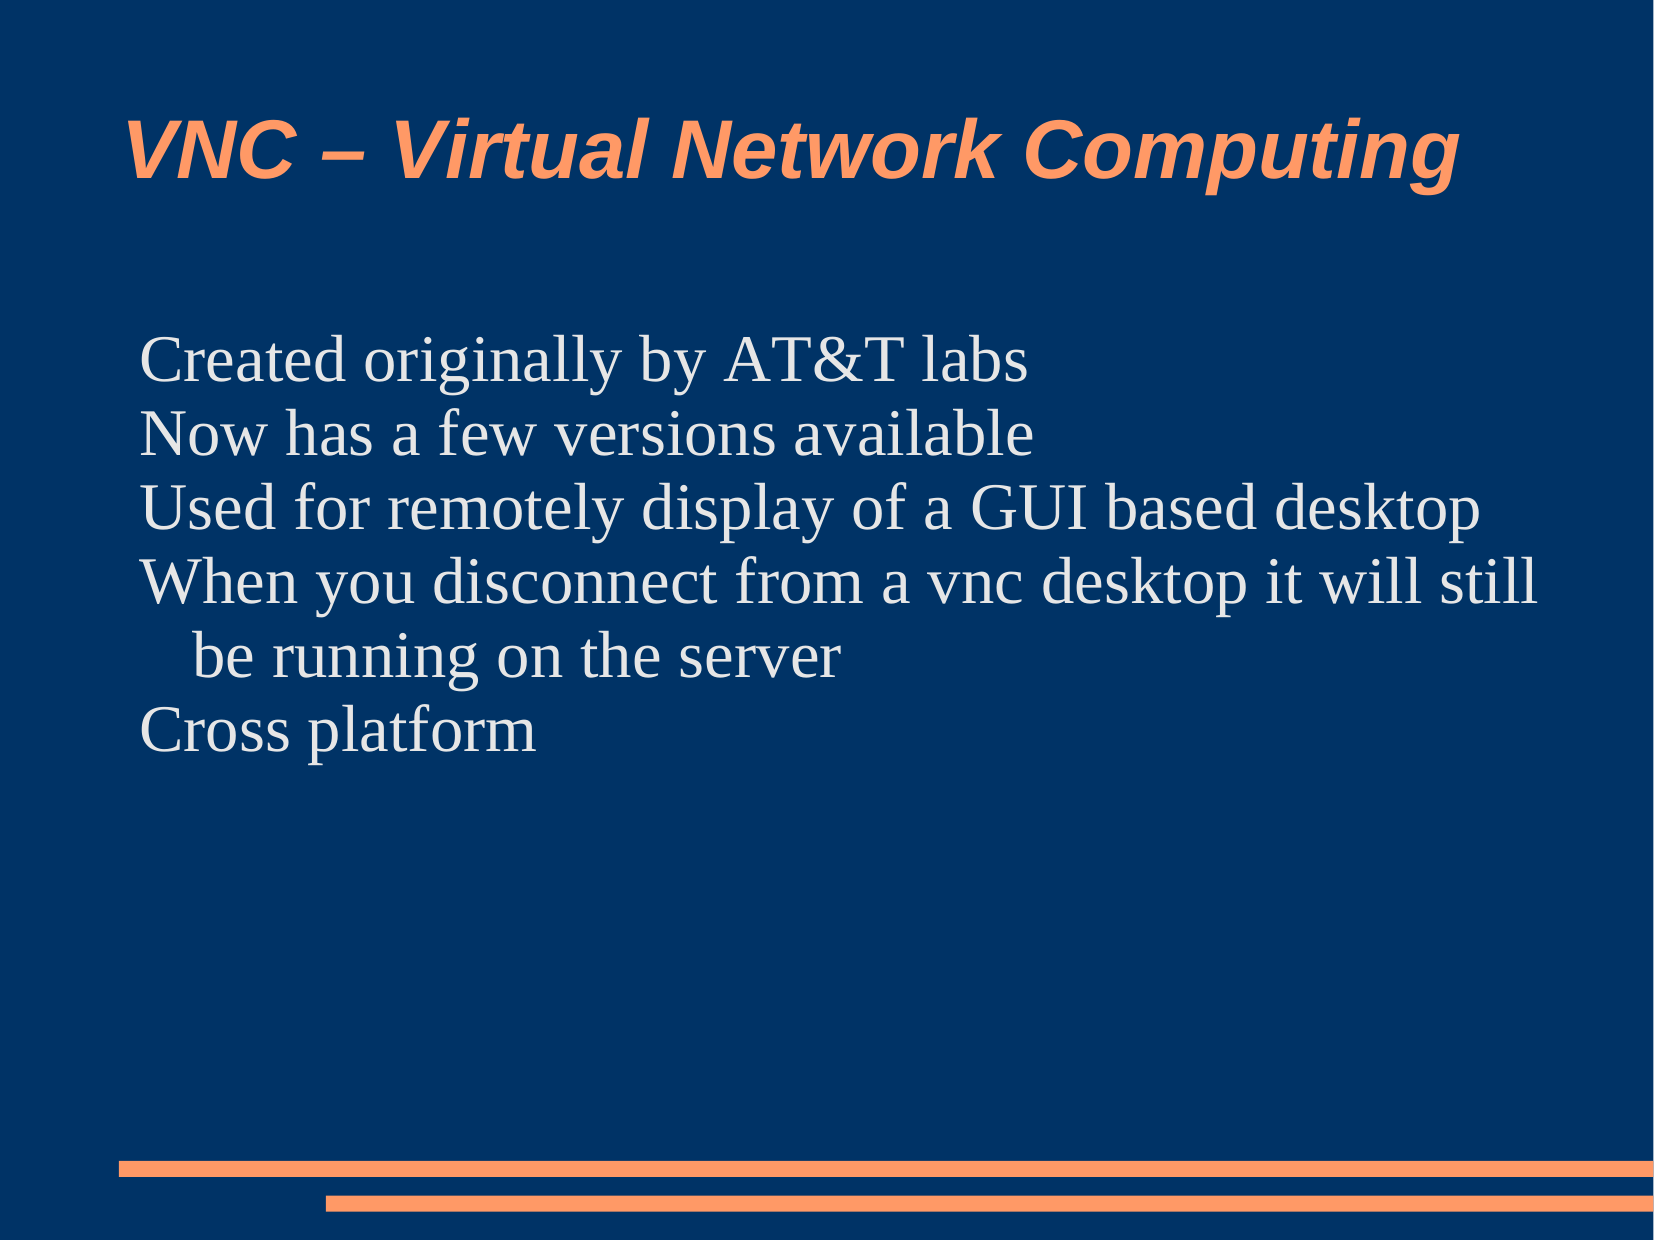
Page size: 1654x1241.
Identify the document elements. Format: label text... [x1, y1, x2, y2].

list Created originally by AT&T labs Now has a few versions available Used for remotely display of a GUI based desktop When you disconnect from a vnc desktop it will still be running on the server Cross platform [121, 322, 1561, 1133]
title VNC – Virtual Network Computing [121, 46, 1534, 254]
